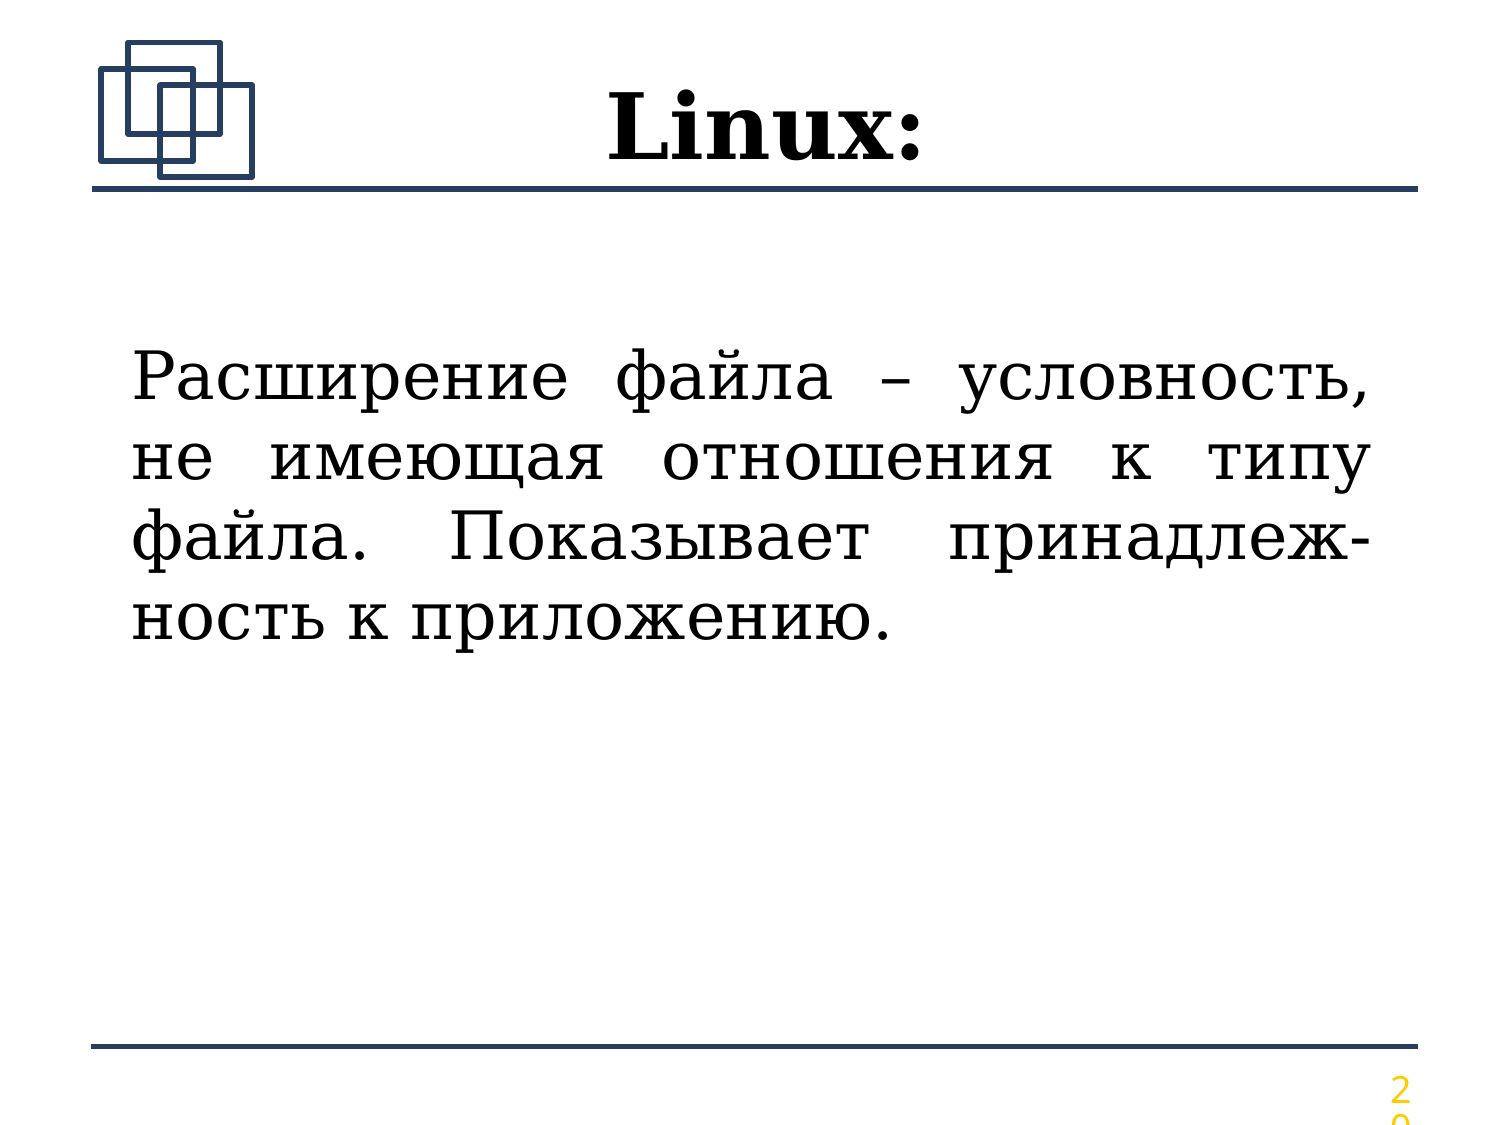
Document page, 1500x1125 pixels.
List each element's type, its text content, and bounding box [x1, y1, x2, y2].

title Linux: [112, 49, 1388, 197]
list Расширение файла – условность, не имеющая отношения к типу файла. Показывает принадлеж-ность к приложению. [112, 324, 1388, 1000]
